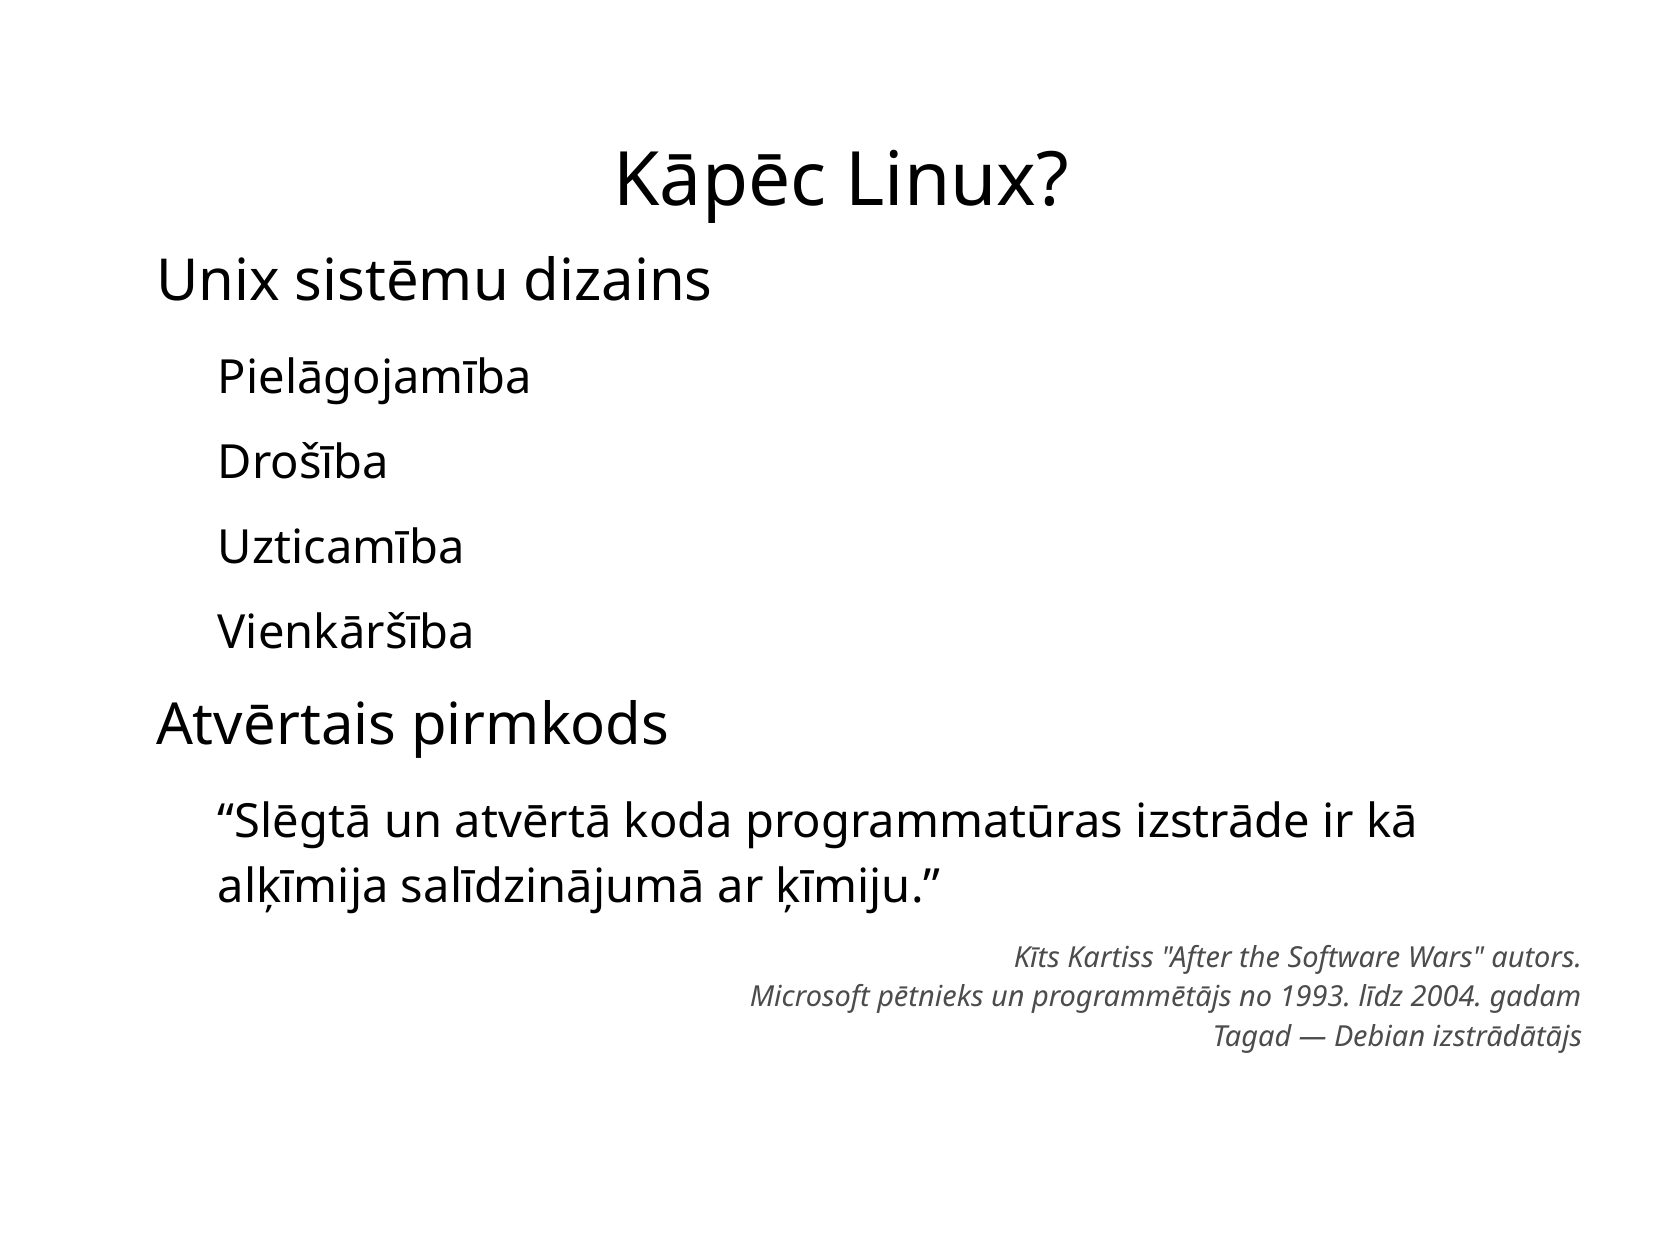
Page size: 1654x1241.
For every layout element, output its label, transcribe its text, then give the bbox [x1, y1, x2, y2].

list Unix sistēmu dizains Pielāgojamība Drošība Uzticamība Vienkāršība Atvērtais pirmkods “Slēgtā un atvērtā koda programmatūras izstrāde ir kā alķīmija salīdzinājumā ar ķīmiju.” Kīts Kartiss "After the Software Wars" autors. Microsoft pētnieks un programmētājs no 1993. līdz 2004. gadam Tagad — Debian izstrādātājs [94, 238, 1583, 1058]
title Kāpēc Linux? [159, 118, 1524, 235]
